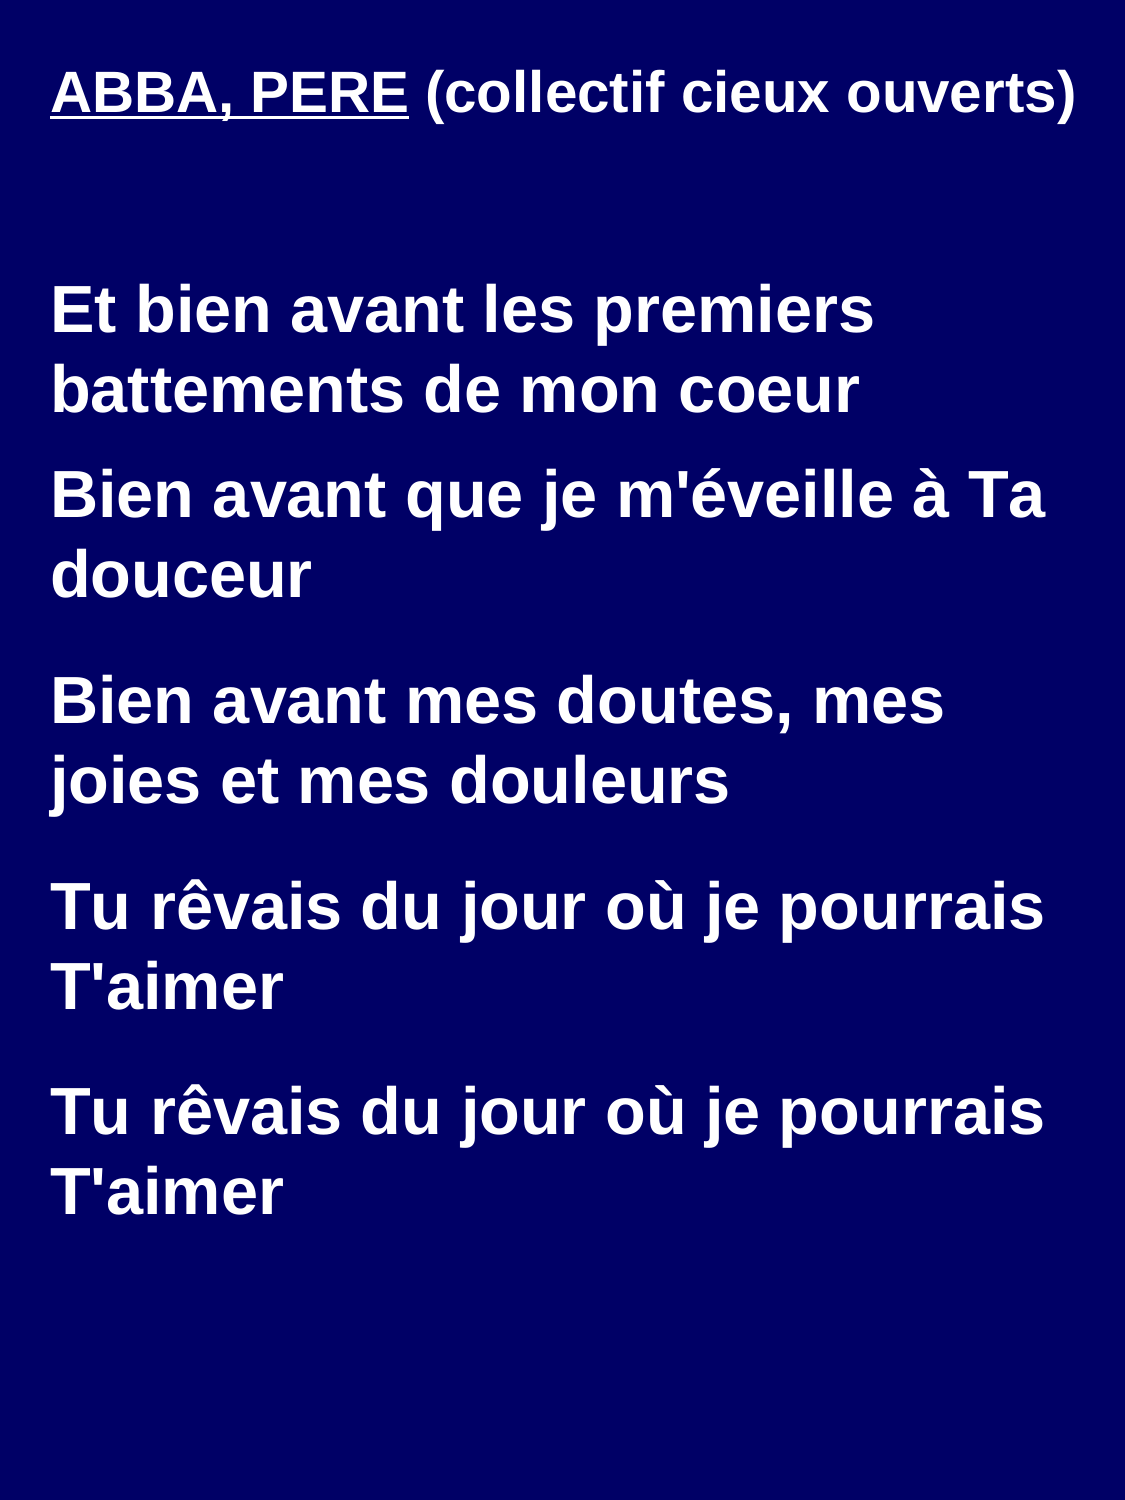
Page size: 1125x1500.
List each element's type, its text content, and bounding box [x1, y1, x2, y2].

text_box ABBA, PERE (collectif cieux ouverts) Et bien avant les premiers battements de mon coeur Bien avant que je m'éveille à Ta douceur Bien avant mes doutes, mes joies et mes douleurs Tu rêvais du jour où je pourrais T'aimer Tu rêvais du jour où je pourrais T'aimer [35, 47, 1113, 1442]
